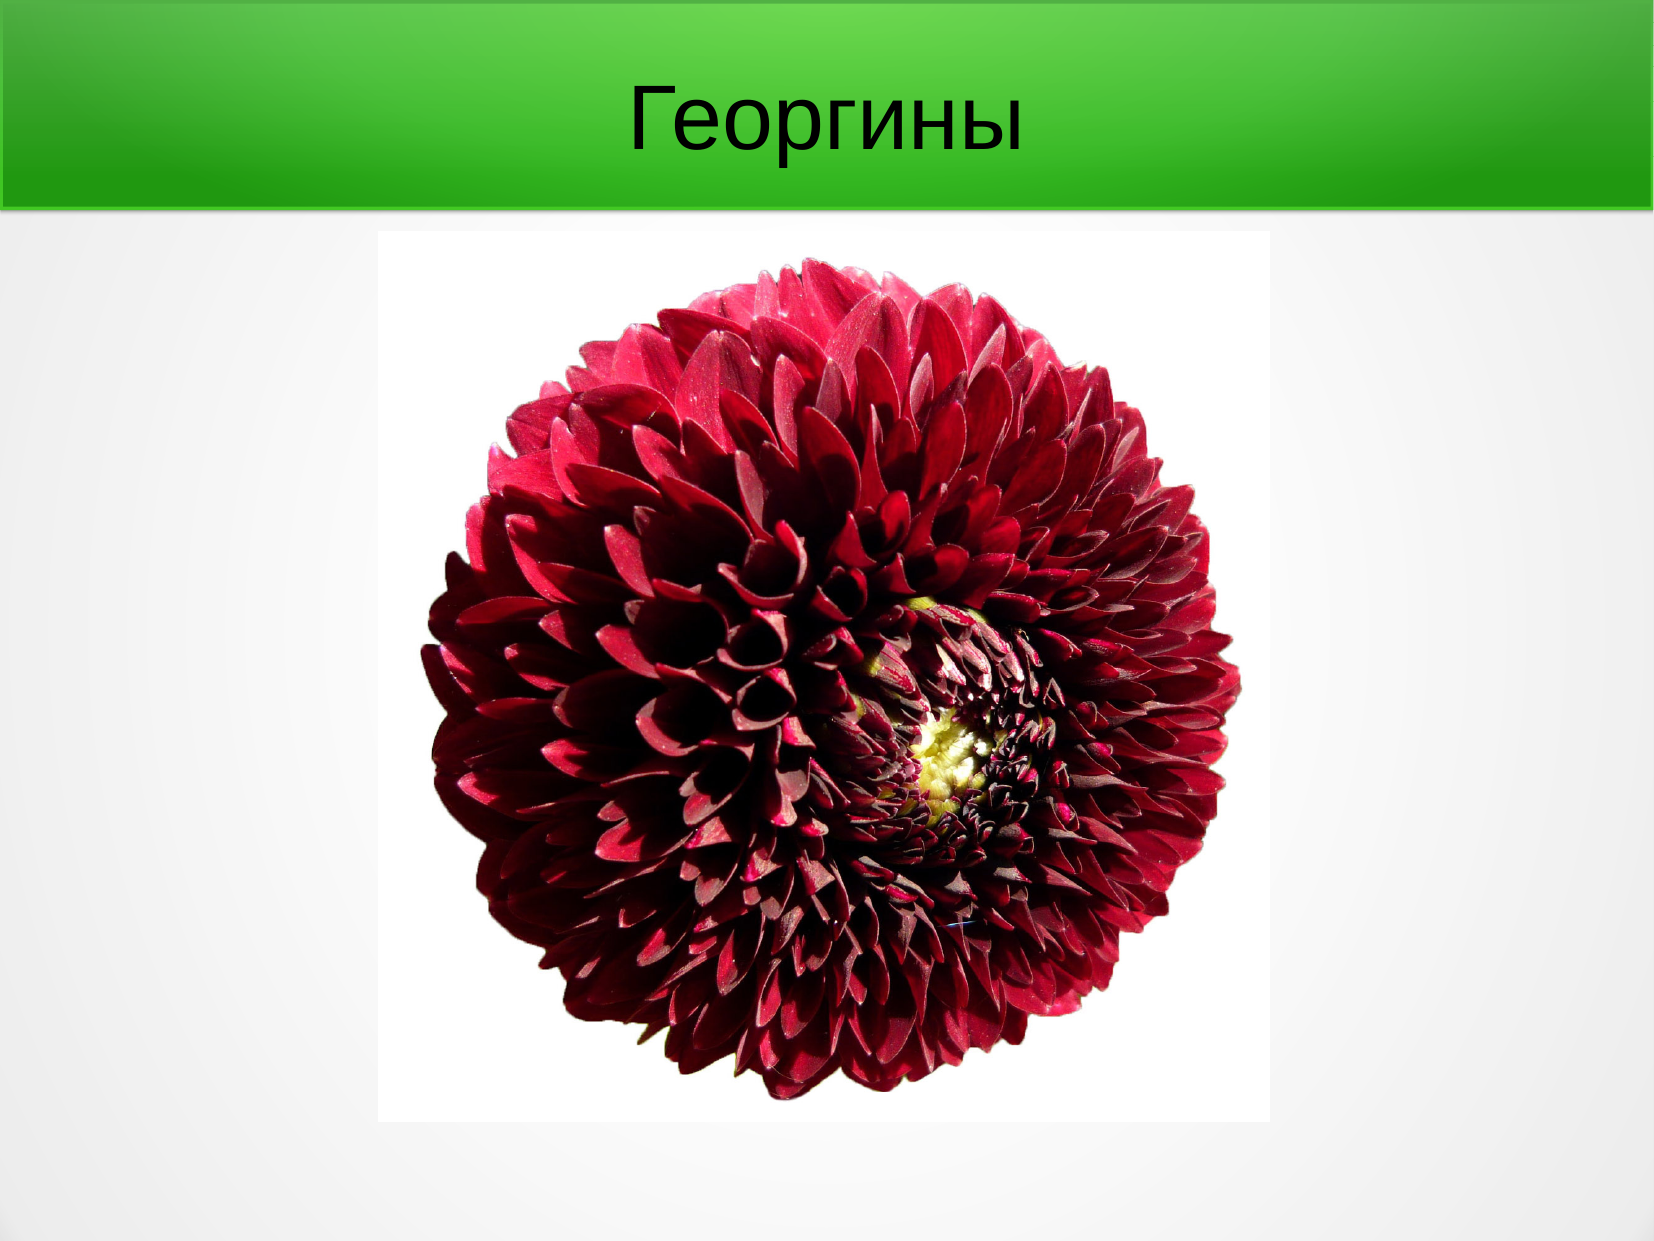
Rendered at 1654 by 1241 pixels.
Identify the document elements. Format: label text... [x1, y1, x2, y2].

title Георгины [82, 47, 1571, 189]
picture [378, 231, 1270, 1123]
